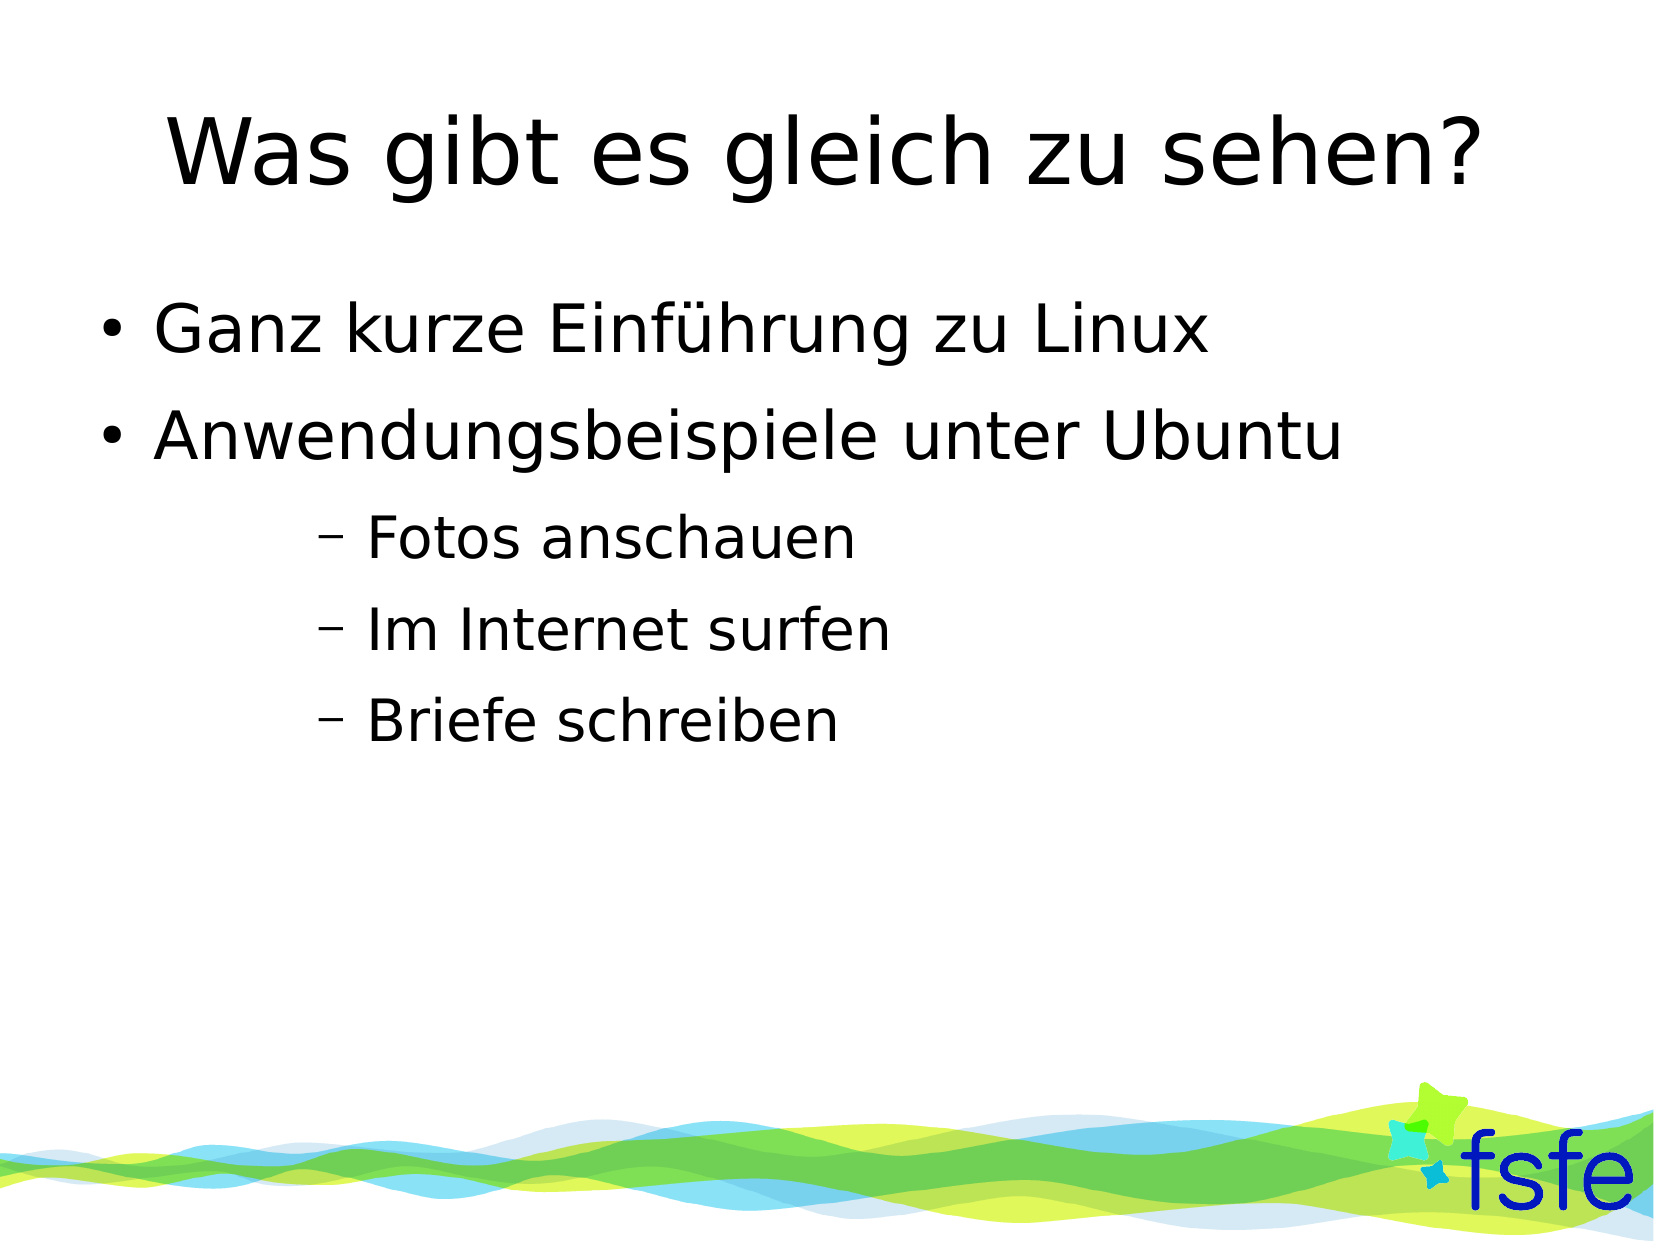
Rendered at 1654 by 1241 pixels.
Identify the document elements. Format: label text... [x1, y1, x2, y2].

list Ganz kurze Einführung zu Linux Anwendungsbeispiele unter Ubuntu Fotos anschauen Im Internet surfen Briefe schreiben [82, 290, 1571, 1010]
picture [0, 1081, 1654, 1241]
title Was gibt es gleich zu sehen? [82, 49, 1571, 257]
